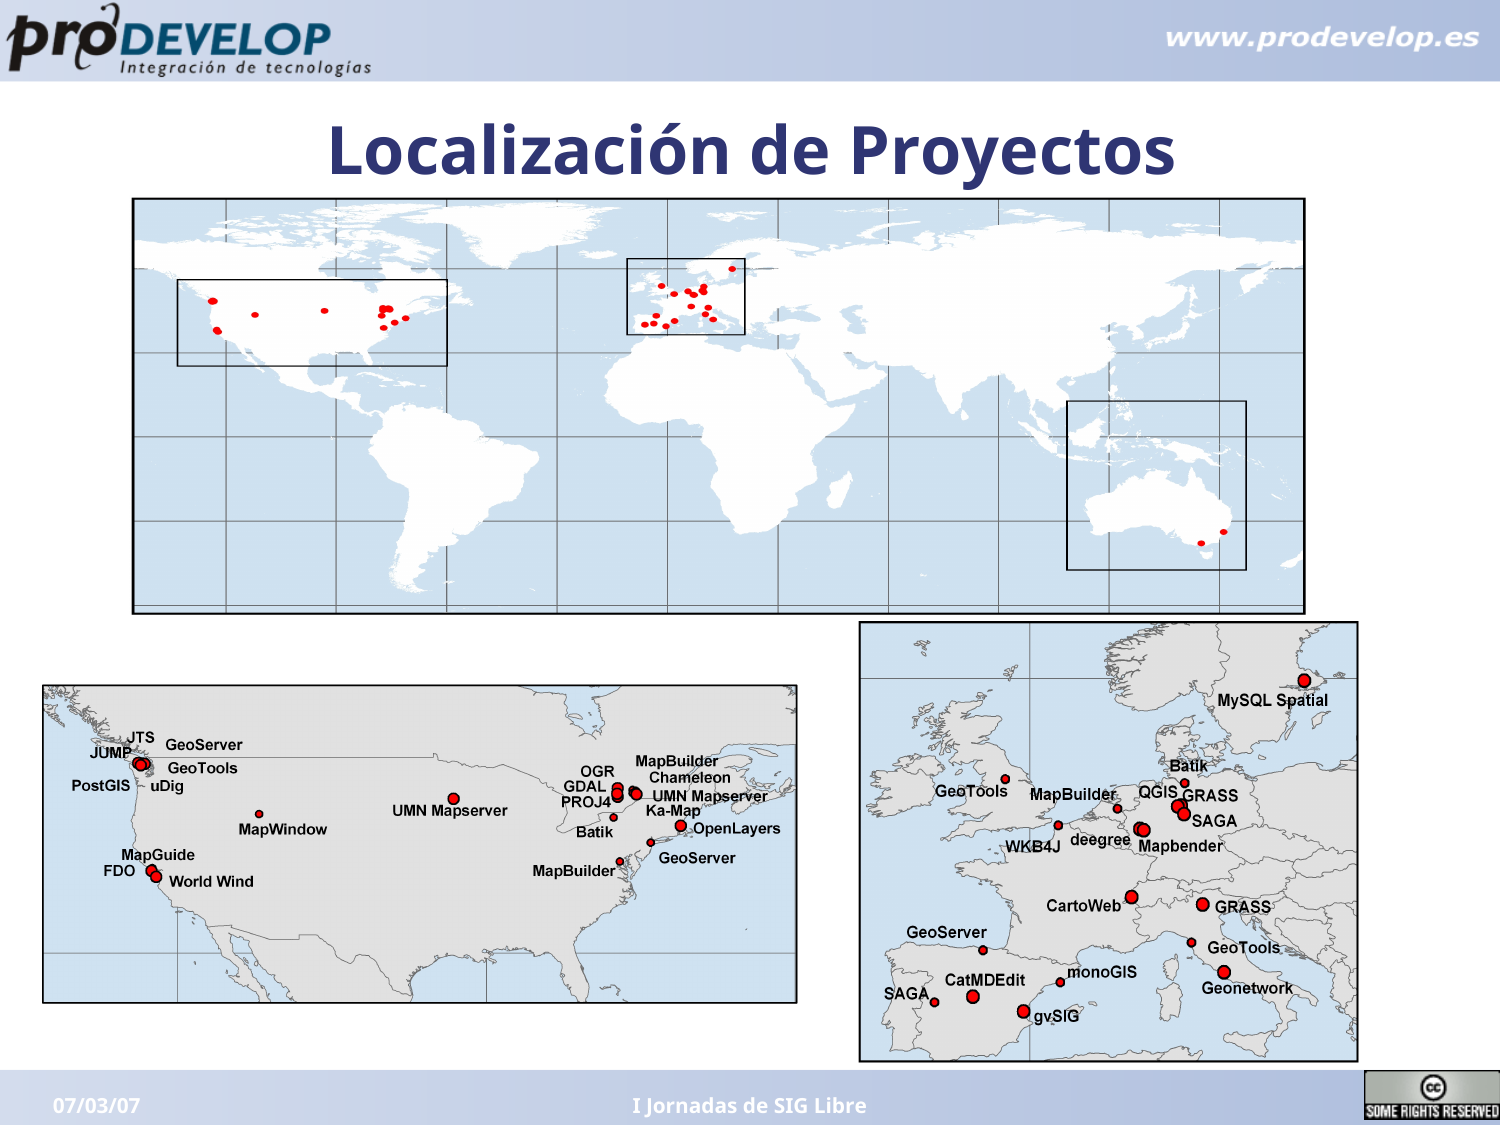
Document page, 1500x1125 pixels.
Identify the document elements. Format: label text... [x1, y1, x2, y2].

picture [0, 0, 1500, 1125]
title Localización de Proyectos [76, 61, 1427, 235]
